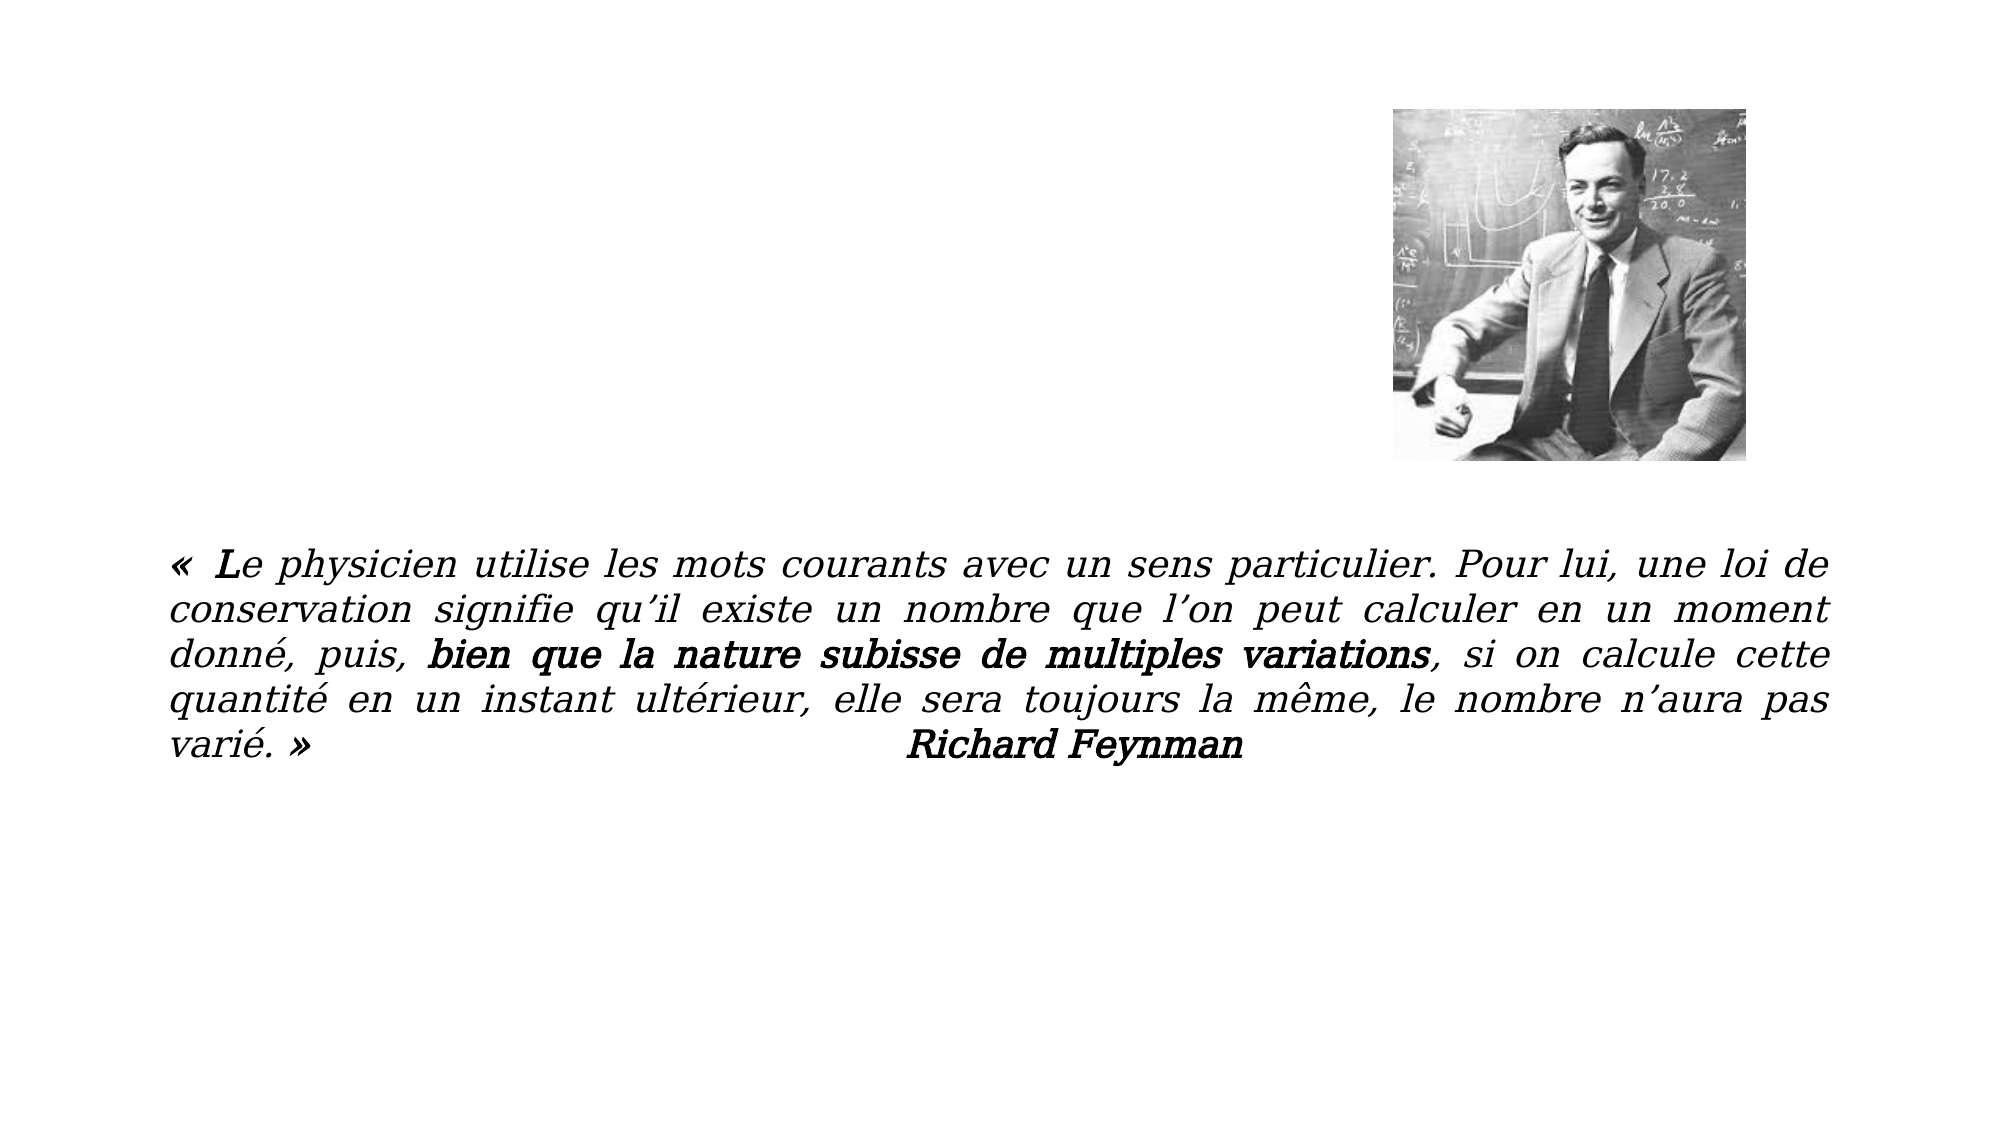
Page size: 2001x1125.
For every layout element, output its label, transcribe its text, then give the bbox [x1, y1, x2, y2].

text_box « Le physicien utilise les mots courants avec un sens particulier. Pour lui, une loi de conservation signifie qu’il existe un nombre que l’on peut calculer en un moment donné, puis, bien que la nature subisse de multiples variations, si on calcule cette quantité en un instant ultérieur, elle sera toujours la même, le nombre n’aura pas varié. » Richard Feynman [129, 425, 1867, 880]
picture [1393, 109, 1746, 461]
